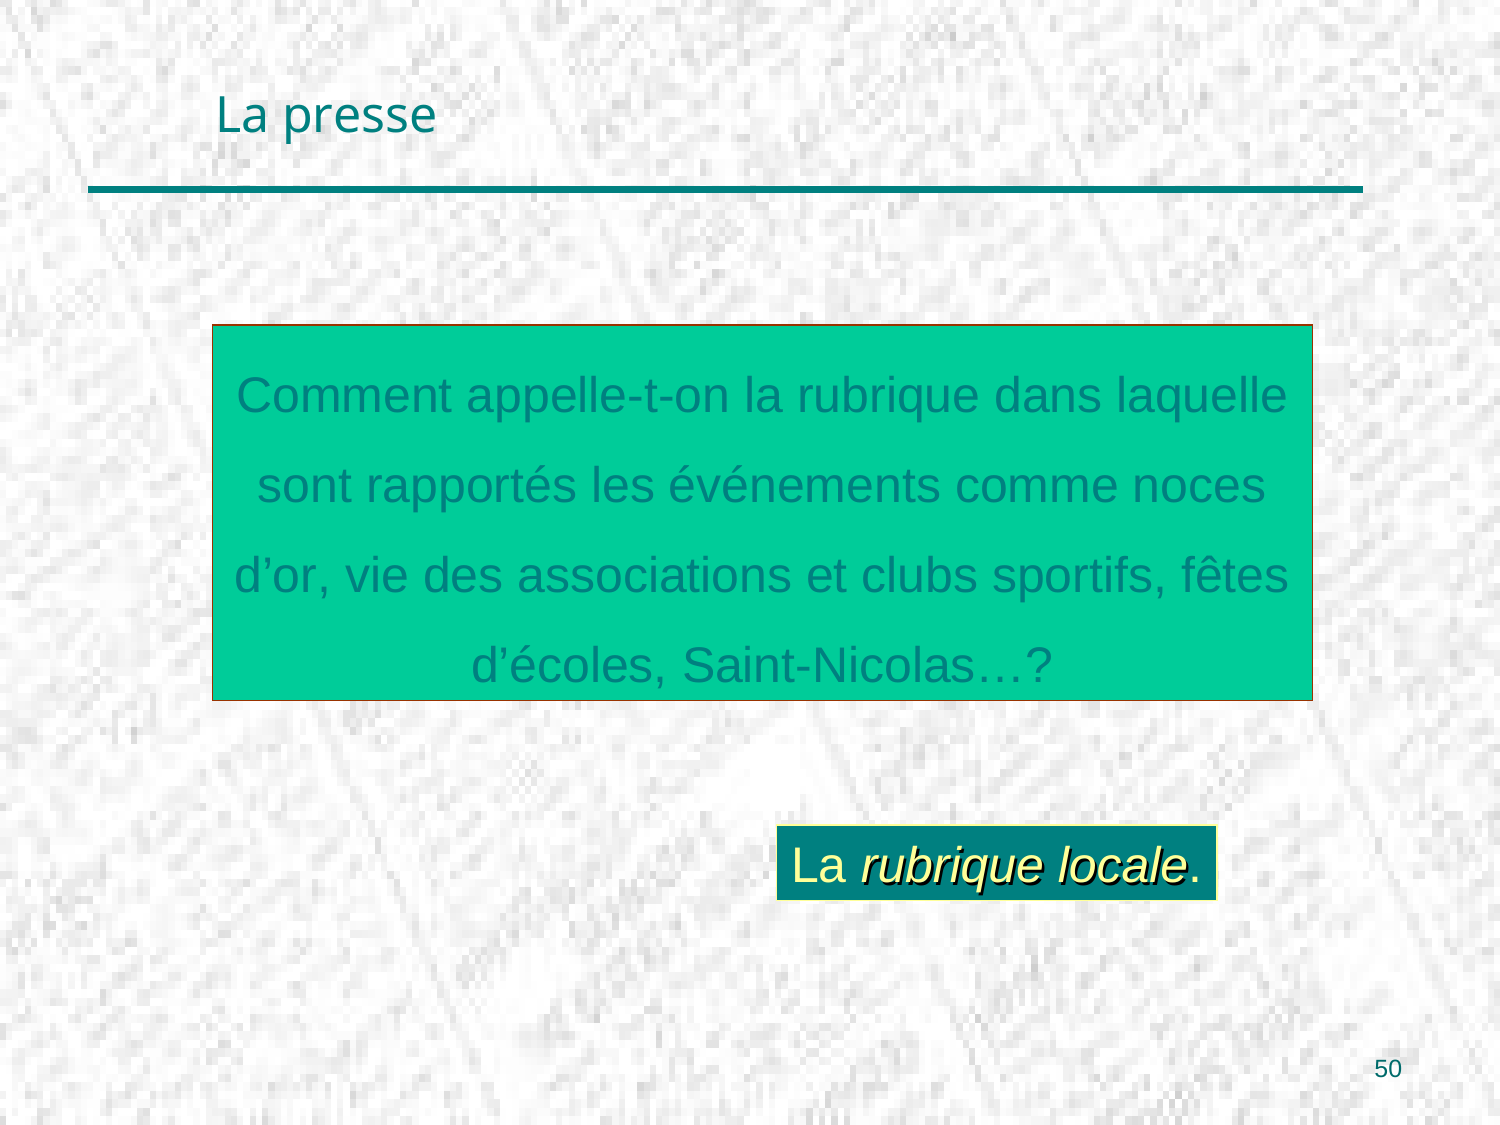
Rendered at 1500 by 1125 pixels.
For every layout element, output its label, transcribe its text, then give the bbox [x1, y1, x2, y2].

text_box Comment appelle-t-on la rubrique dans laquelle sont rapportés les événements comme noces d’or, vie des associations et clubs sportifs, fêtes d’écoles, Saint-Nicolas…? [212, 324, 1313, 701]
text_box La presse [200, 74, 454, 151]
text_box La rubrique locale. [776, 824, 1218, 901]
picture [0, 0, 1500, 1125]
